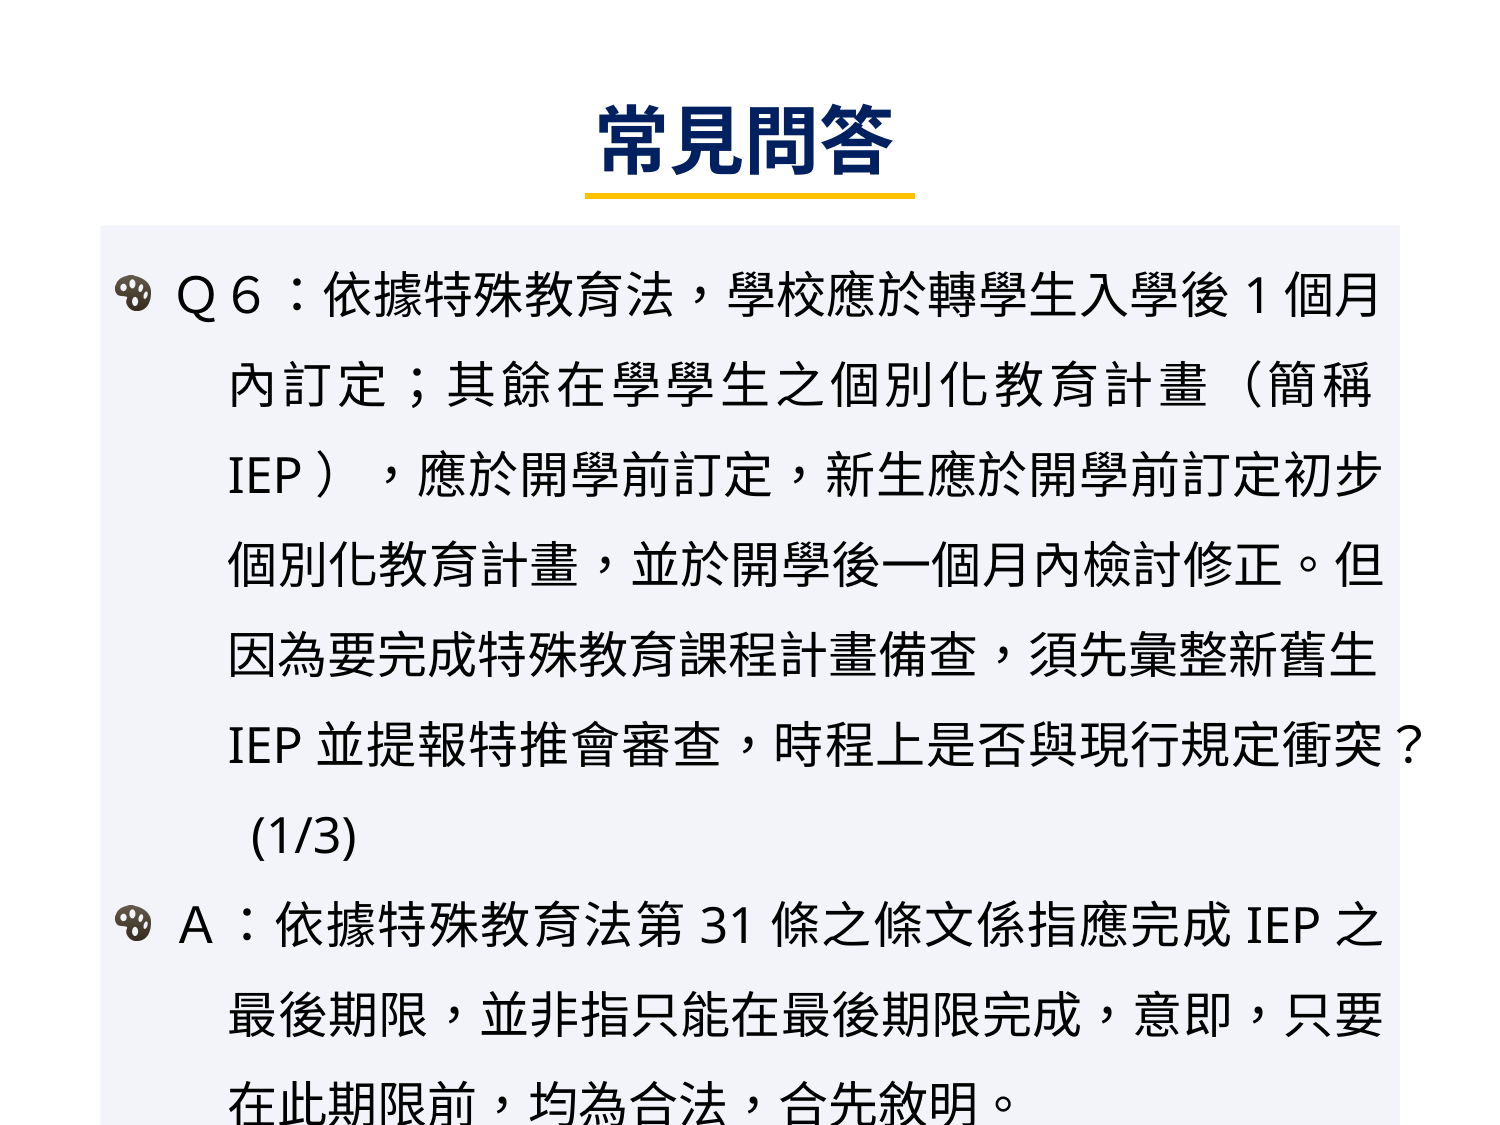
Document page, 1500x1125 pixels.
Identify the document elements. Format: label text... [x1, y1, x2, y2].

title 常見問答 [41, 45, 1447, 233]
text_box Ｑ６：依據特殊教育法，學校應於轉學生入學後1個月內訂定；其餘在學學生之個別化教育計畫（簡稱IEP），應於開學前訂定，新生應於開學前訂定初步個別化教育計畫，並於開學後一個月內檢討修正。但因為要完成特殊教育課程計畫備查，須先彙整新舊生IEP並提報特推會審查，時程上是否與現行規定衝突？ (1/3) Ａ：依據特殊教育法第31條之條文係指應完成IEP之最後期限，並非指只能在最後期限完成，意即，只要在此期限前，均為合法，合先敘明。 [100, 225, 1400, 1059]
